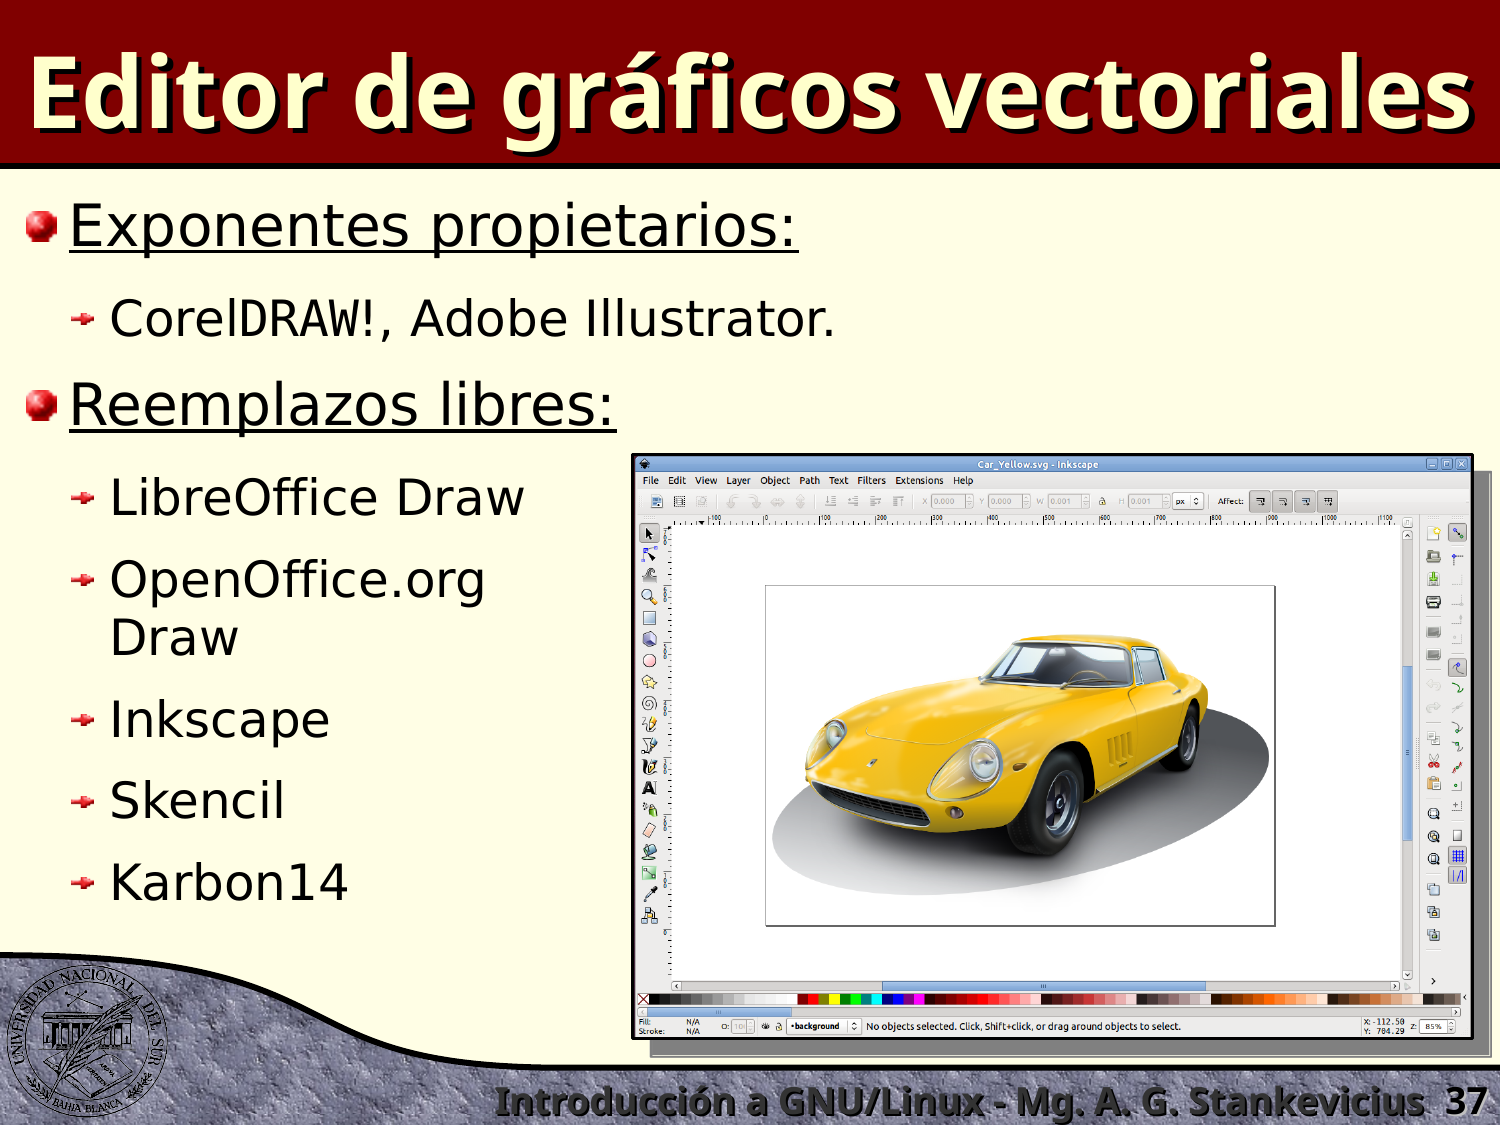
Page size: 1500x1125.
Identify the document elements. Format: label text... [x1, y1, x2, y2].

list Exponentes propietarios: CorelDRAW!, Adobe Illustrator. Reemplazos libres: LibreOffice Draw OpenOffice.org Draw Inkscape Skencil Karbon14 [11, 192, 1486, 935]
title Editor de gráficos vectoriales [15, 12, 1485, 153]
picture [1059, 1100, 1065, 1110]
picture [0, 956, 1500, 1125]
picture [634, 455, 1471, 1038]
